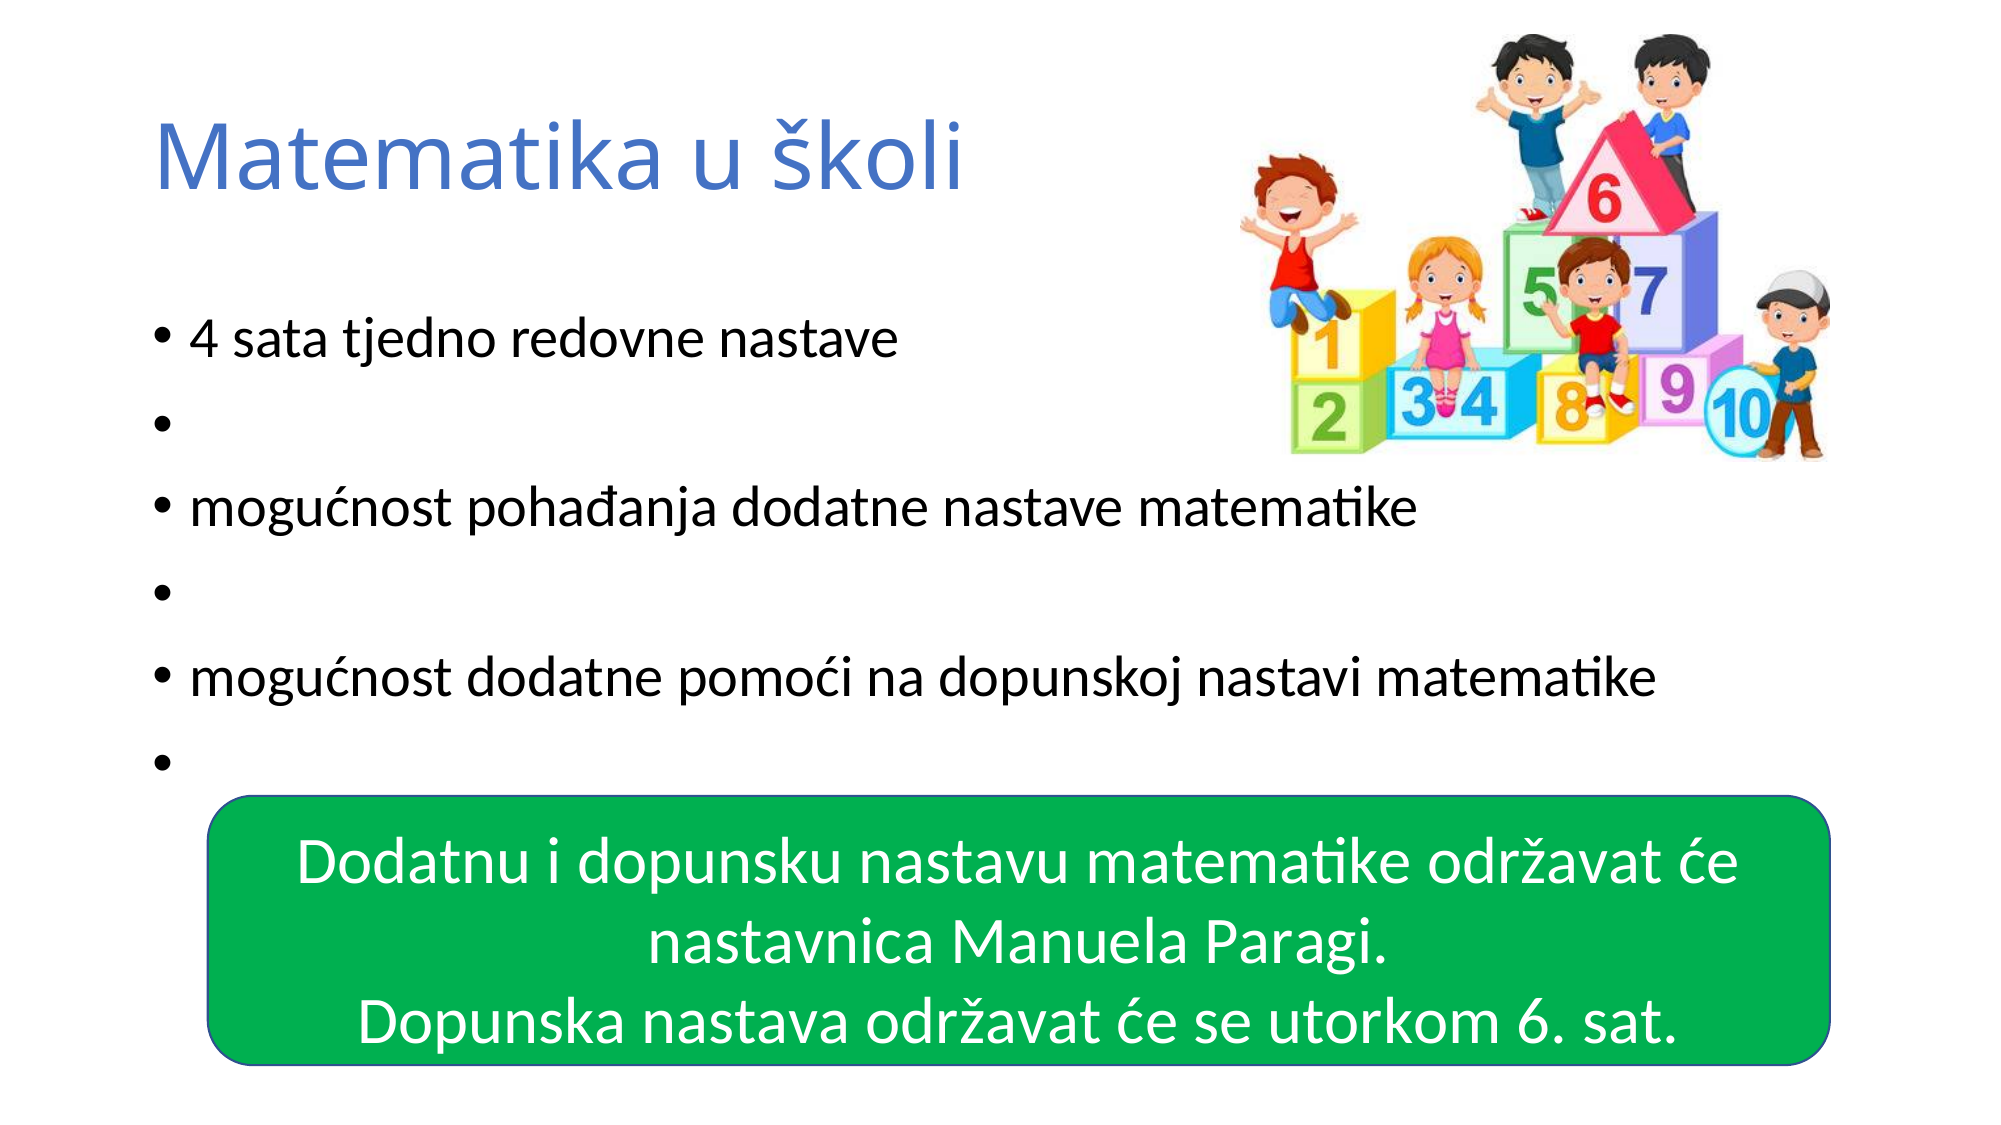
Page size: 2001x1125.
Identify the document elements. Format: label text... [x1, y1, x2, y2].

title Matematika u školi [137, 59, 1221, 261]
list 4 sata tjedno redovne nastave mogućnost pohađanja dodatne nastave matematike mogućnost dodatne pomoći na dopunskoj nastavi matematike [137, 299, 1863, 1014]
picture [1221, 34, 1830, 462]
text_box Dodatnu i dopunsku nastavu matematike održavat će nastavnica Manuela Paragi. Dopunska nastava održavat će se utorkom 6. sat. [207, 795, 1830, 1066]
